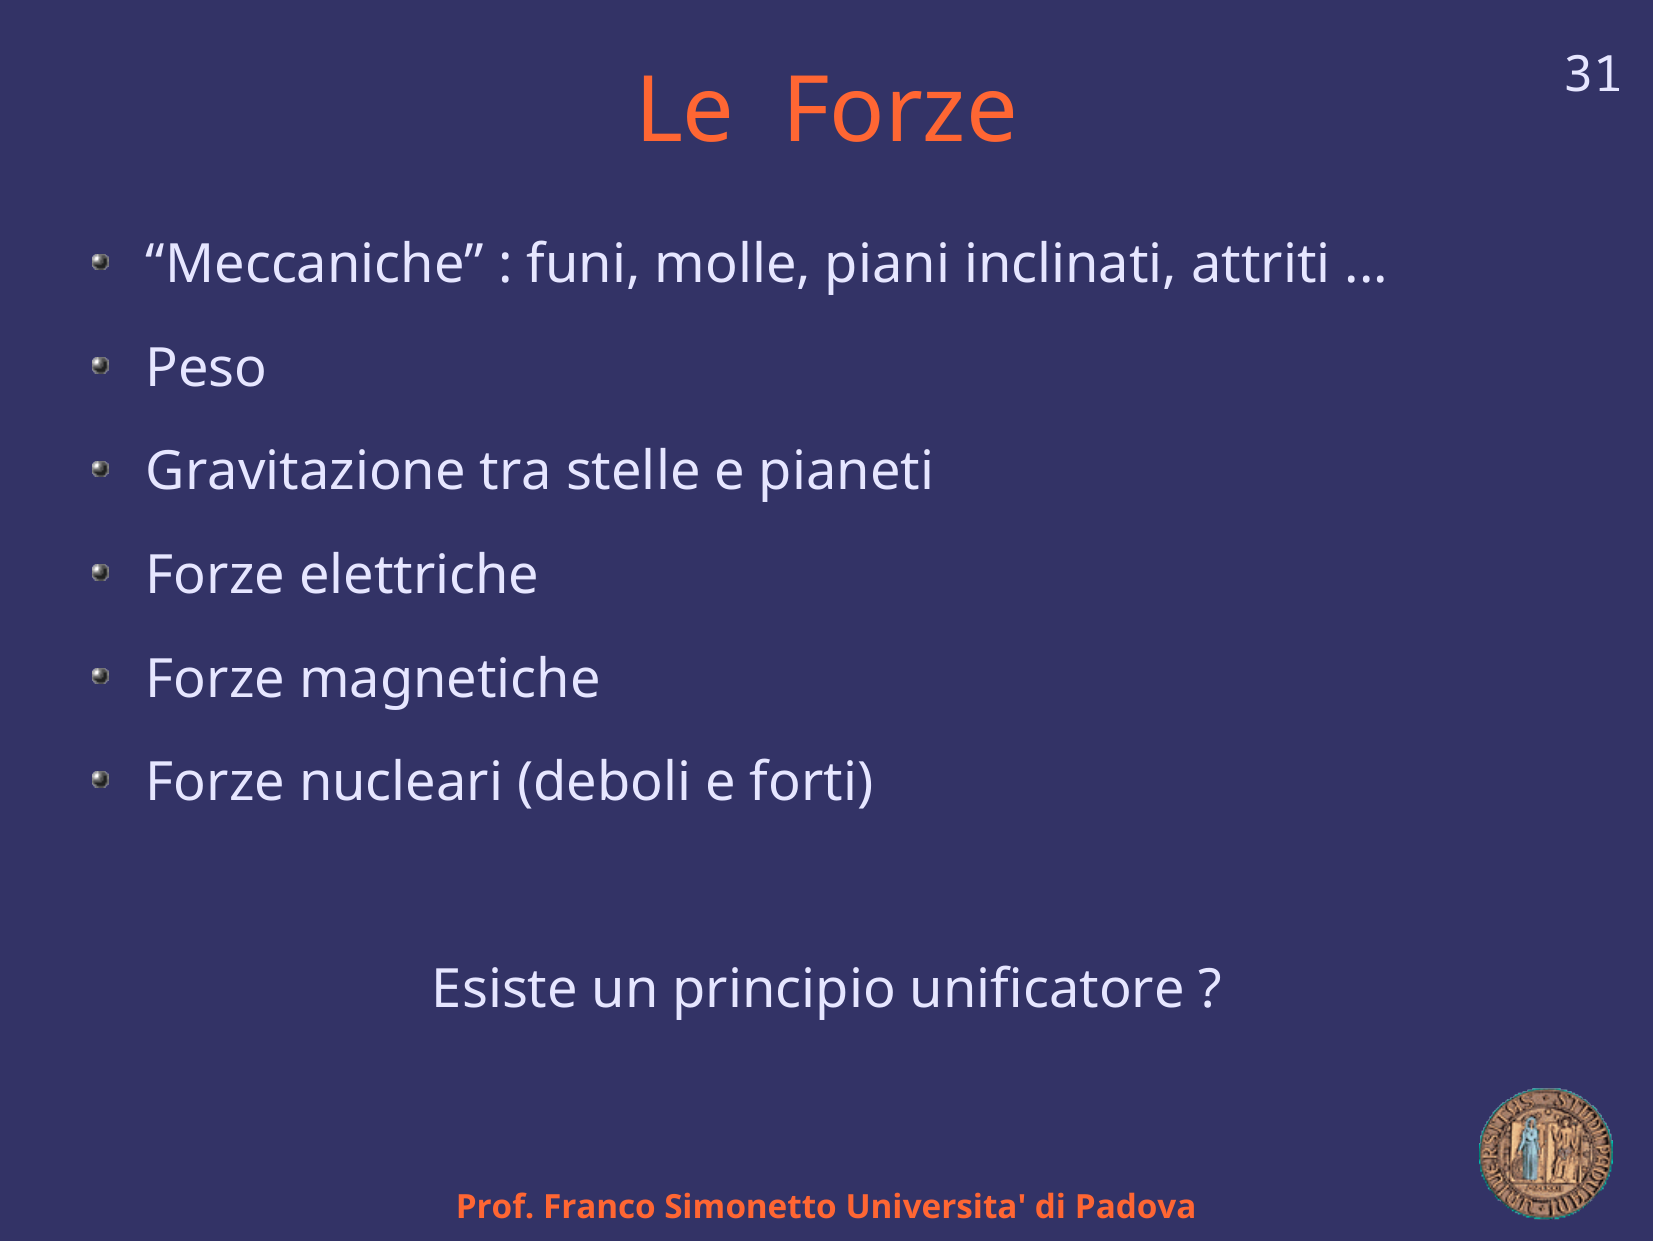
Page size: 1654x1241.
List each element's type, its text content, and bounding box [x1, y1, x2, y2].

title Le Forze [82, 55, 1571, 156]
list “Meccaniche” : funi, molle, piani inclinati, attriti ... Peso Gravitazione tra stelle e pianeti Forze elettriche Forze magnetiche Forze nucleari (deboli e forti) Esiste un principio unificatore ? [75, 225, 1563, 1142]
picture [1479, 1087, 1613, 1221]
